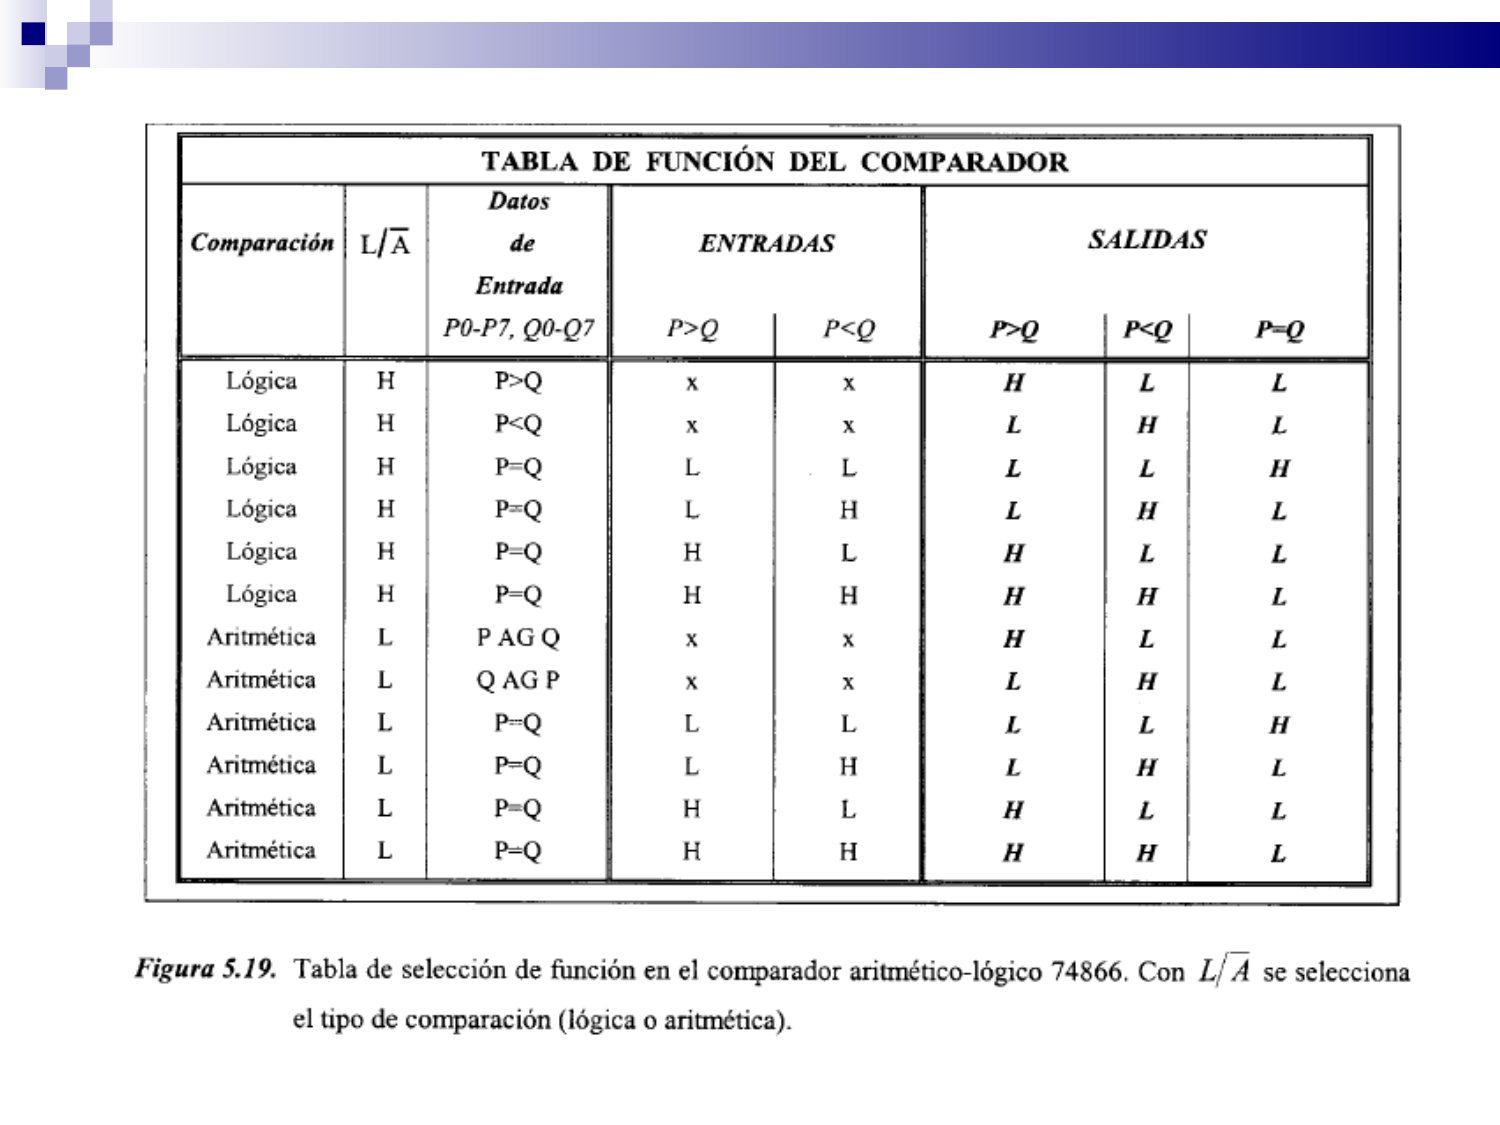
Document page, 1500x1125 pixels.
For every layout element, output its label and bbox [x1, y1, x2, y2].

picture [100, 101, 1436, 1068]
